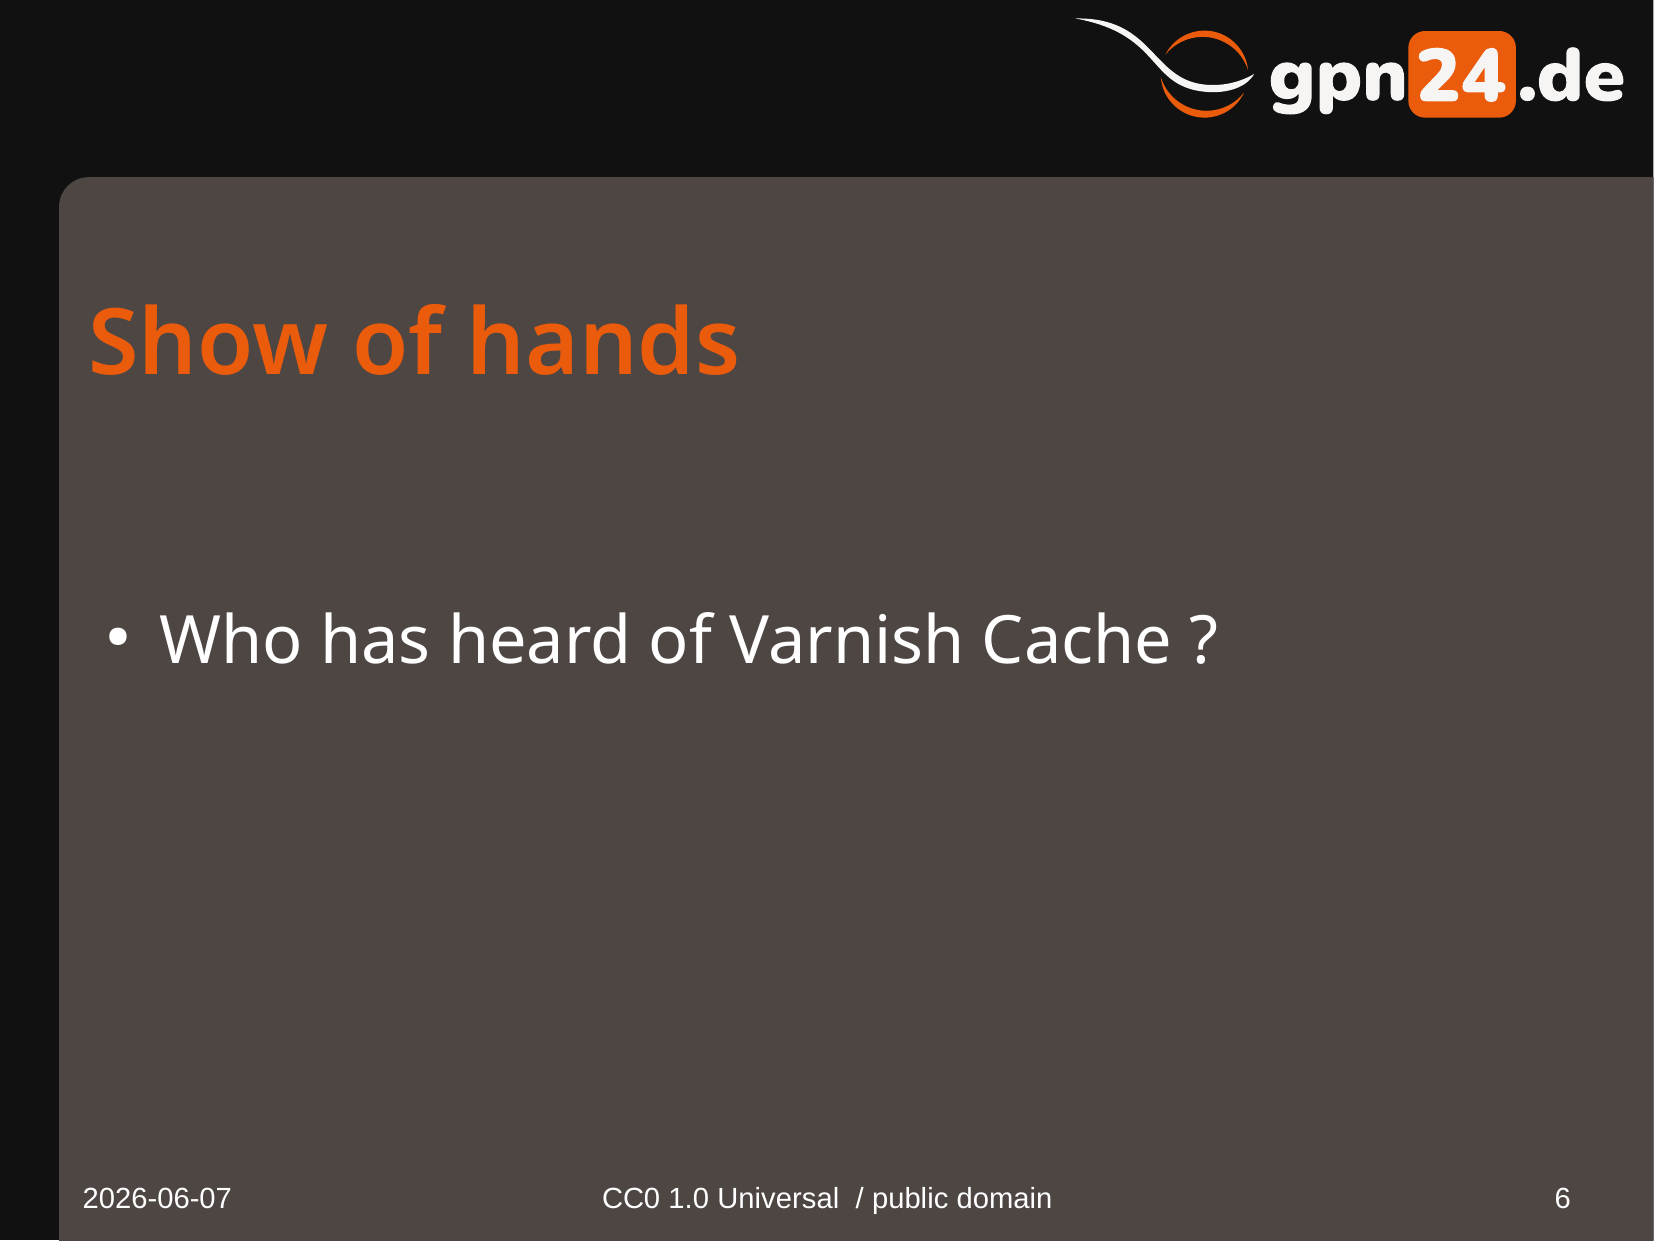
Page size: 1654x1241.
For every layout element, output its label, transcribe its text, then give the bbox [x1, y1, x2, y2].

title Show of hands [88, 235, 1577, 443]
list Who has heard of Varnish Cache ? [88, 472, 1577, 1192]
